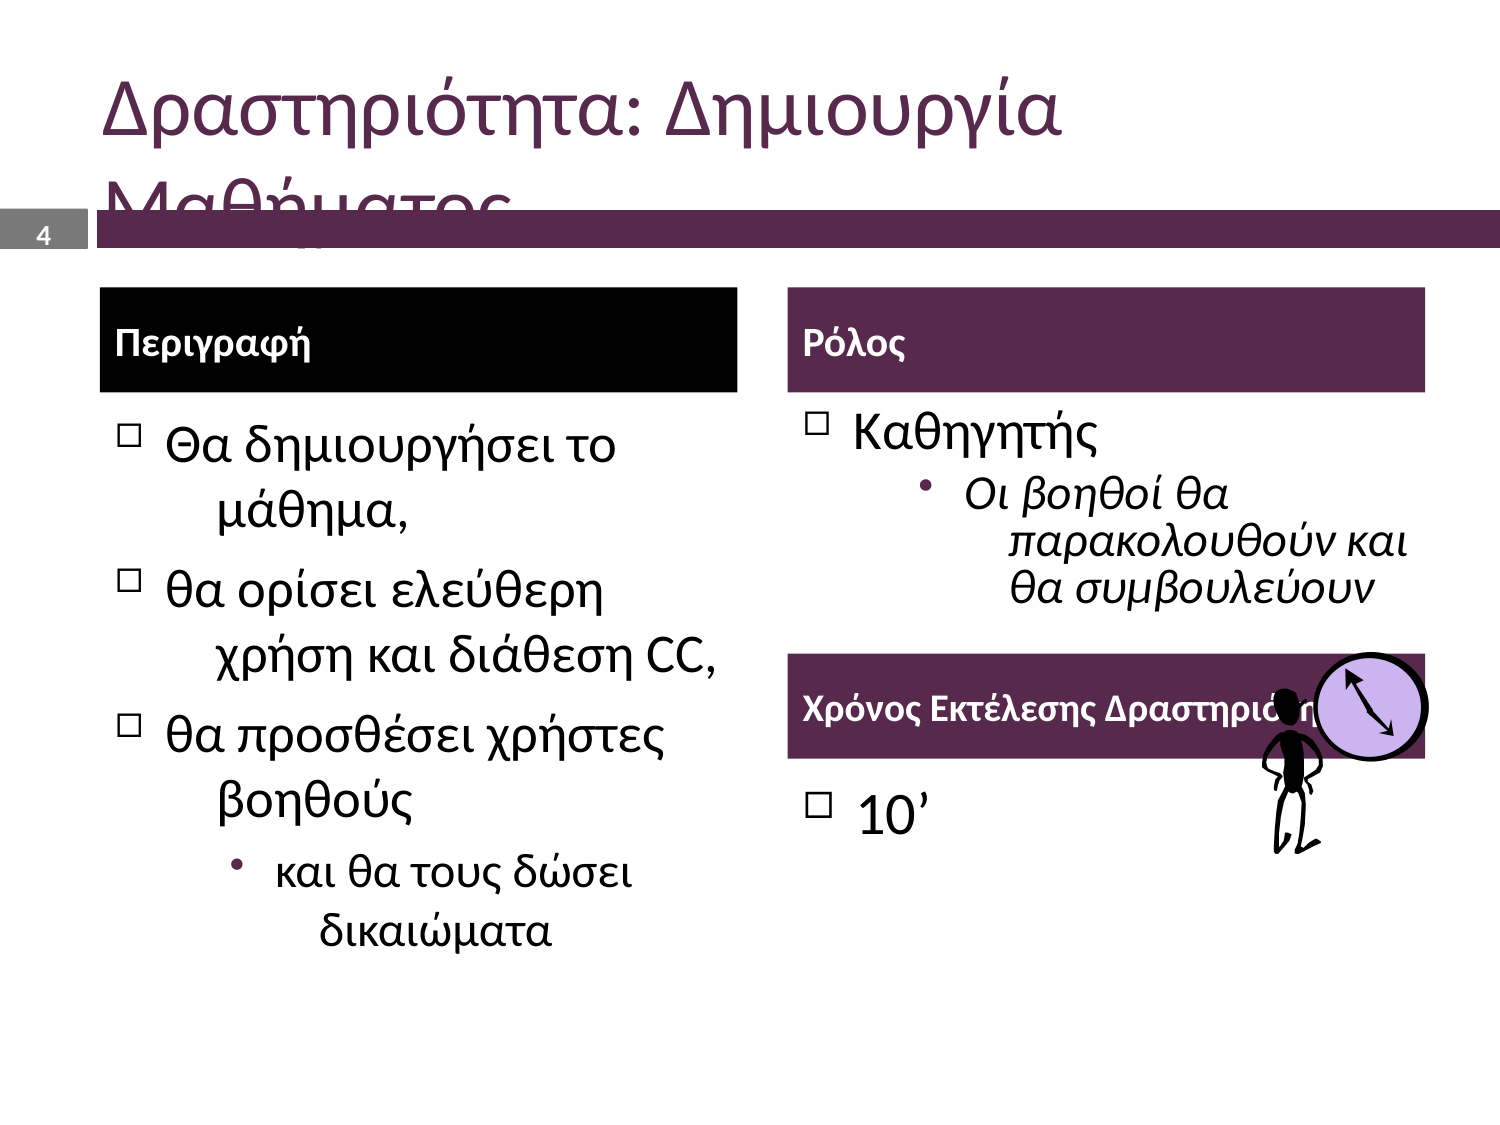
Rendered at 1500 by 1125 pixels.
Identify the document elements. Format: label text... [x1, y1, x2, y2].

list Περιγραφή [99, 287, 738, 393]
list Καθηγητής Οι βοηθοί θα παρακολουθούν και θα συμβουλεύουν [787, 399, 1426, 634]
title Δραστηριότητα: Δημιουργία Μαθήματος [87, 44, 1426, 188]
list Ρόλος [787, 287, 1426, 393]
text_box [0, 208, 88, 249]
list 10’ [787, 766, 1426, 988]
list Θα δημιουργήσει το μάθημα, θα ορίσει ελεύθερη χρήση και διάθεση CC, θα προσθέσει χρήστες βοηθούς και θα τους δώσει δικαιώματα [99, 399, 738, 988]
picture [1262, 652, 1429, 854]
list Χρόνος Εκτέλεσης Δραστηριότητας [787, 653, 1262, 759]
